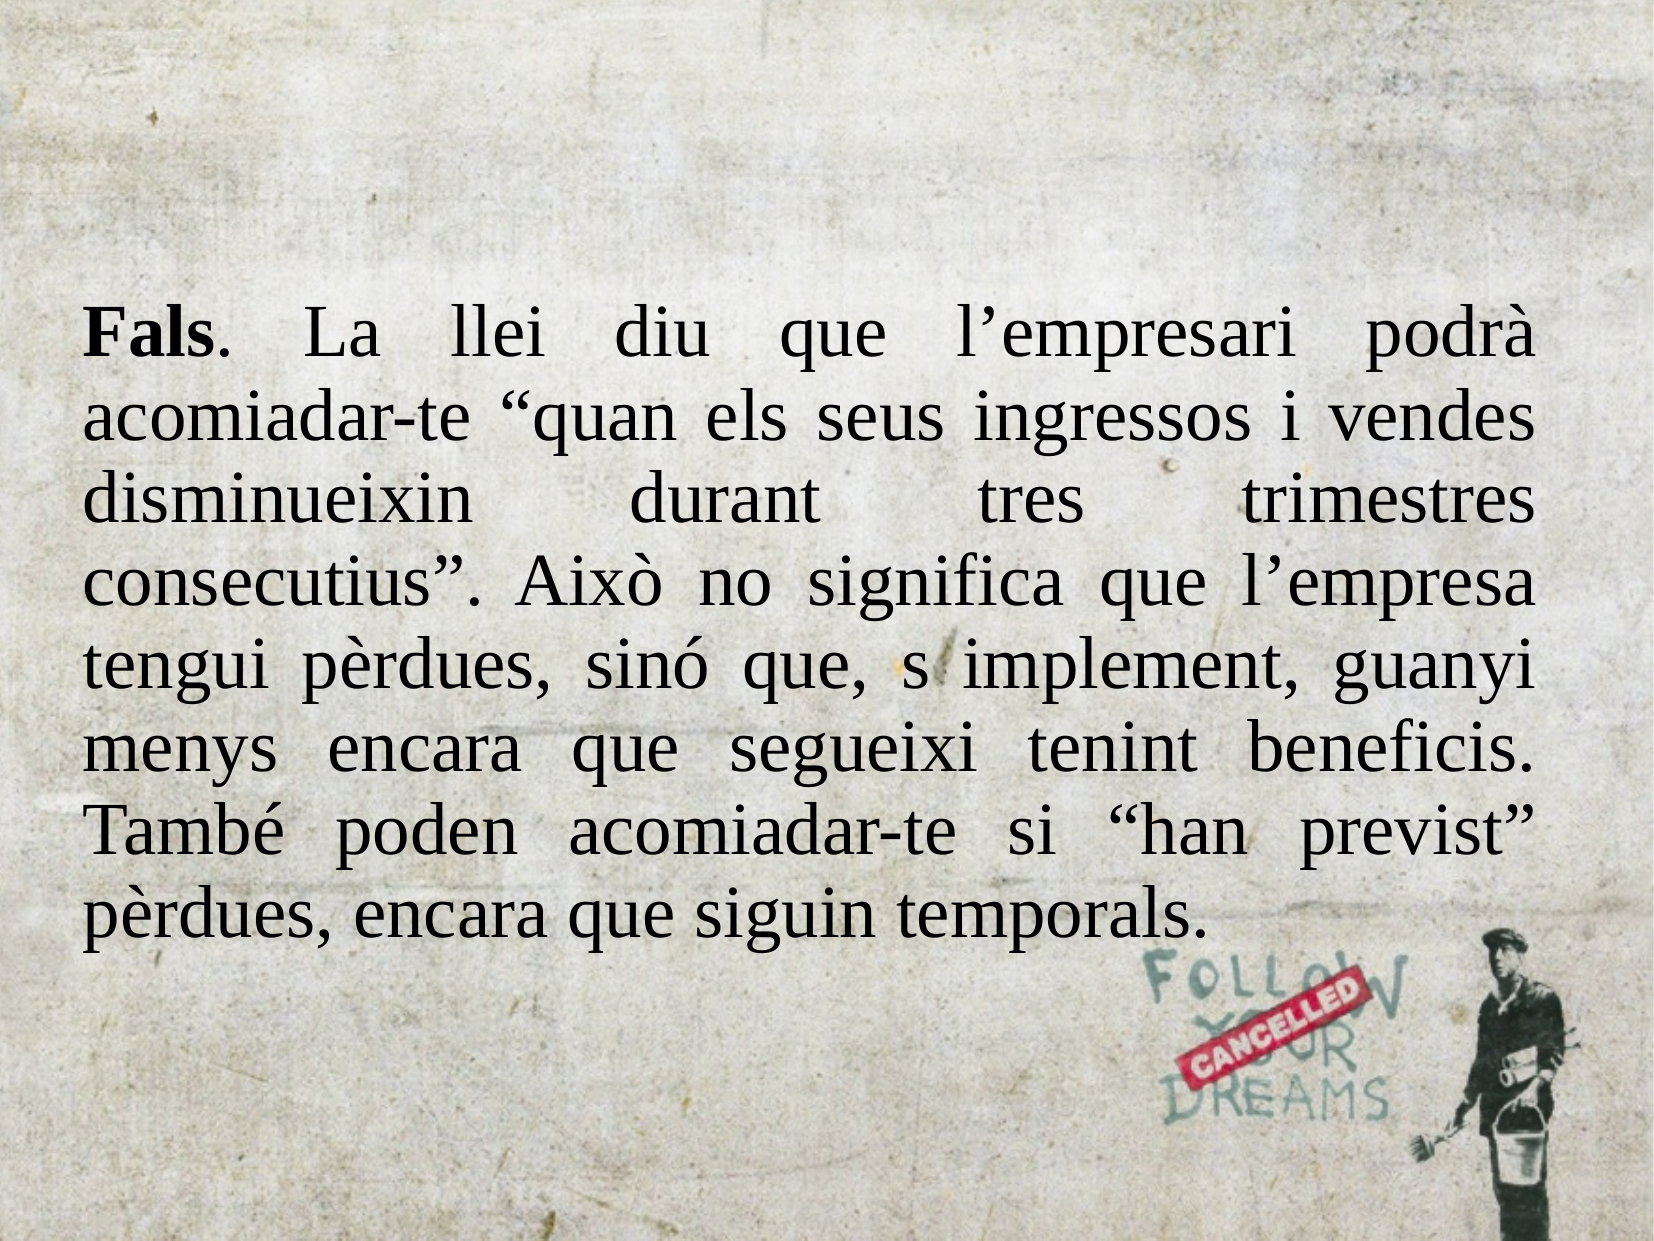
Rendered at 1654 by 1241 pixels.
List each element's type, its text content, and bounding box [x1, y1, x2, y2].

list Fals. La llei diu que l’empresari podrà acomiadar-te “quan els seus ingressos i vendes disminueixin durant tres trimestres consecutius”. Això no significa que l’empresa tengui pèrdues, sinó que, s implement, guanyi menys encara que segueixi tenint beneficis. També poden acomiadar-te si “han previst” pèrdues, encara que siguin temporals. [82, 290, 1538, 1010]
picture [0, 0, 1654, 1241]
